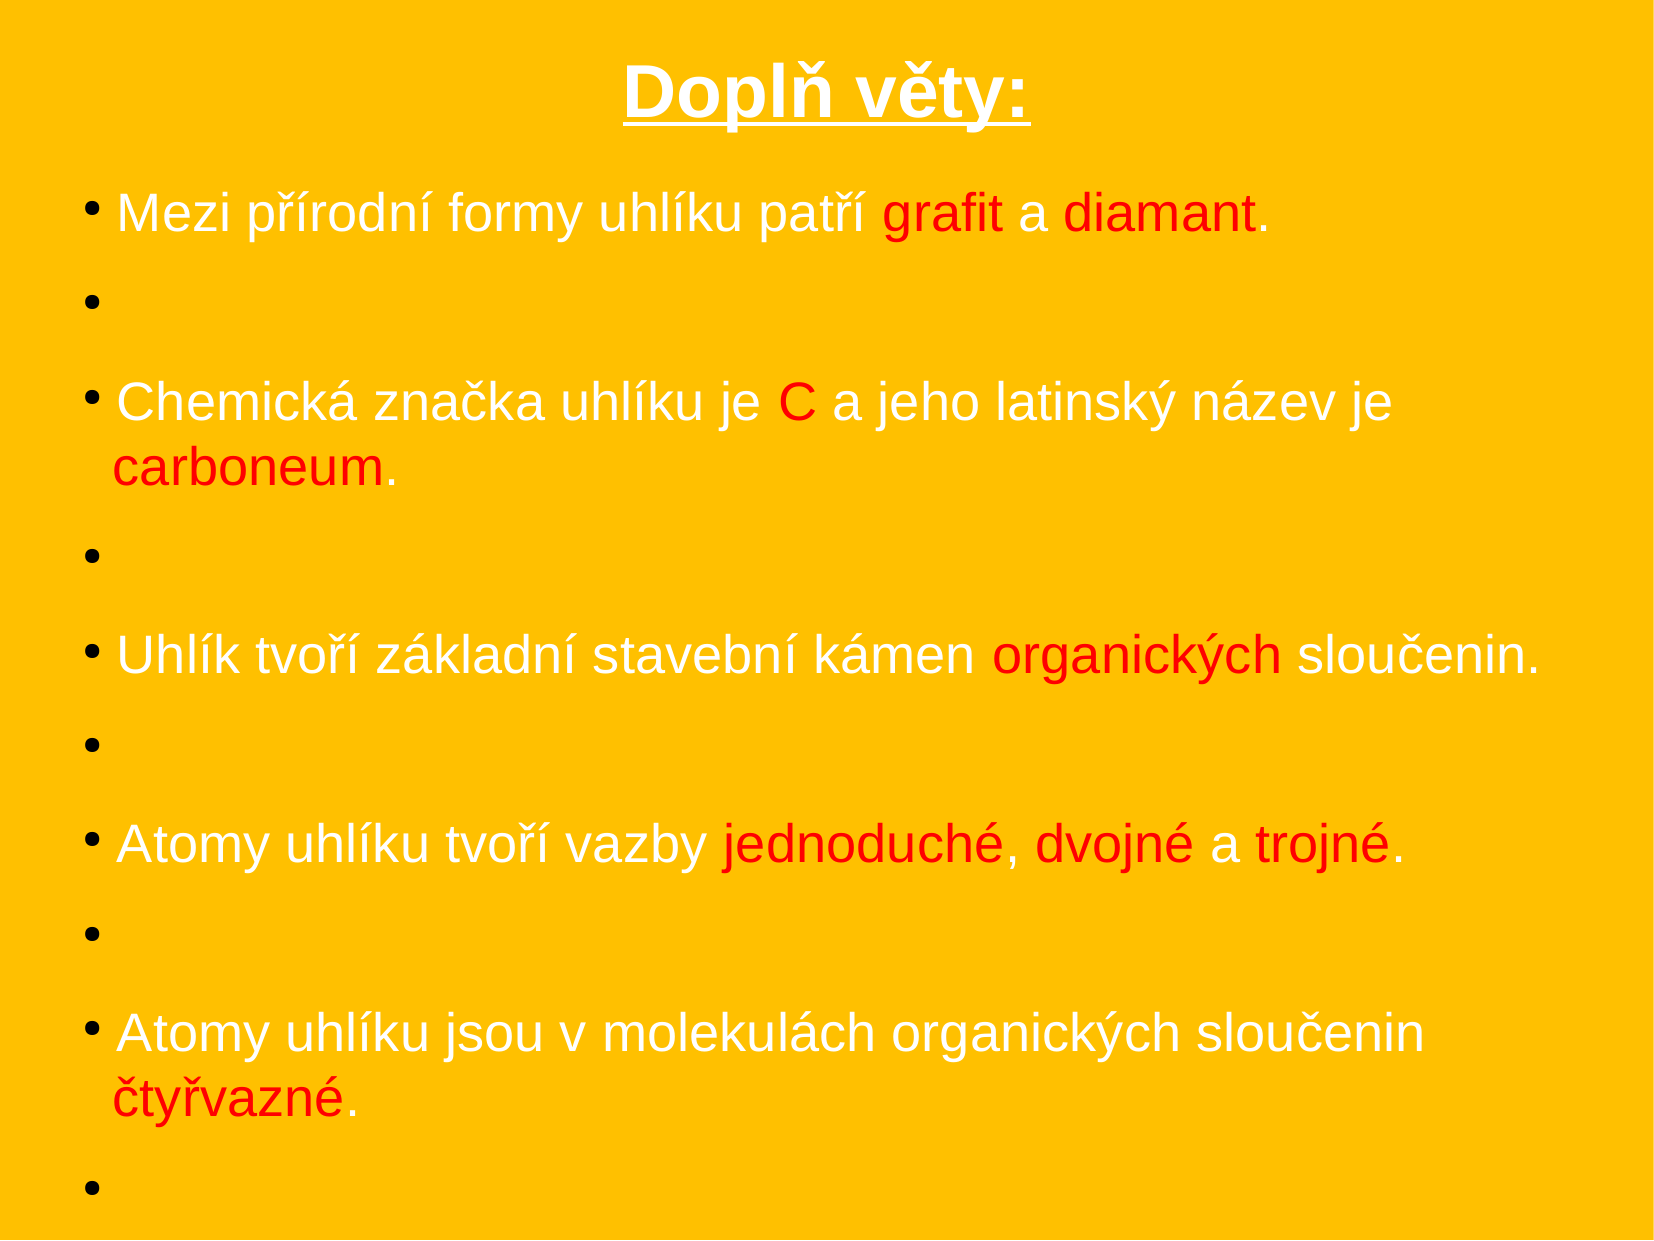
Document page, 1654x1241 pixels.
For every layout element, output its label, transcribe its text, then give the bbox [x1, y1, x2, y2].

title Doplň věty: [82, 0, 1571, 177]
subtitle Mezi přírodní formy uhlíku patří grafit a diamant. Chemická značka uhlíku je C a jeho latinský název je carboneum. Uhlík tvoří základní stavební kámen organických sloučenin. Atomy uhlíku tvoří vazby jednoduché, dvojné a trojné. Atomy uhlíku jsou v molekulách organických sloučenin čtyřvazné. Uhlíkaté řetězce dělíme na otevřené (přímé nebo rozvětvené) a uzavřené. [82, 177, 1571, 1025]
